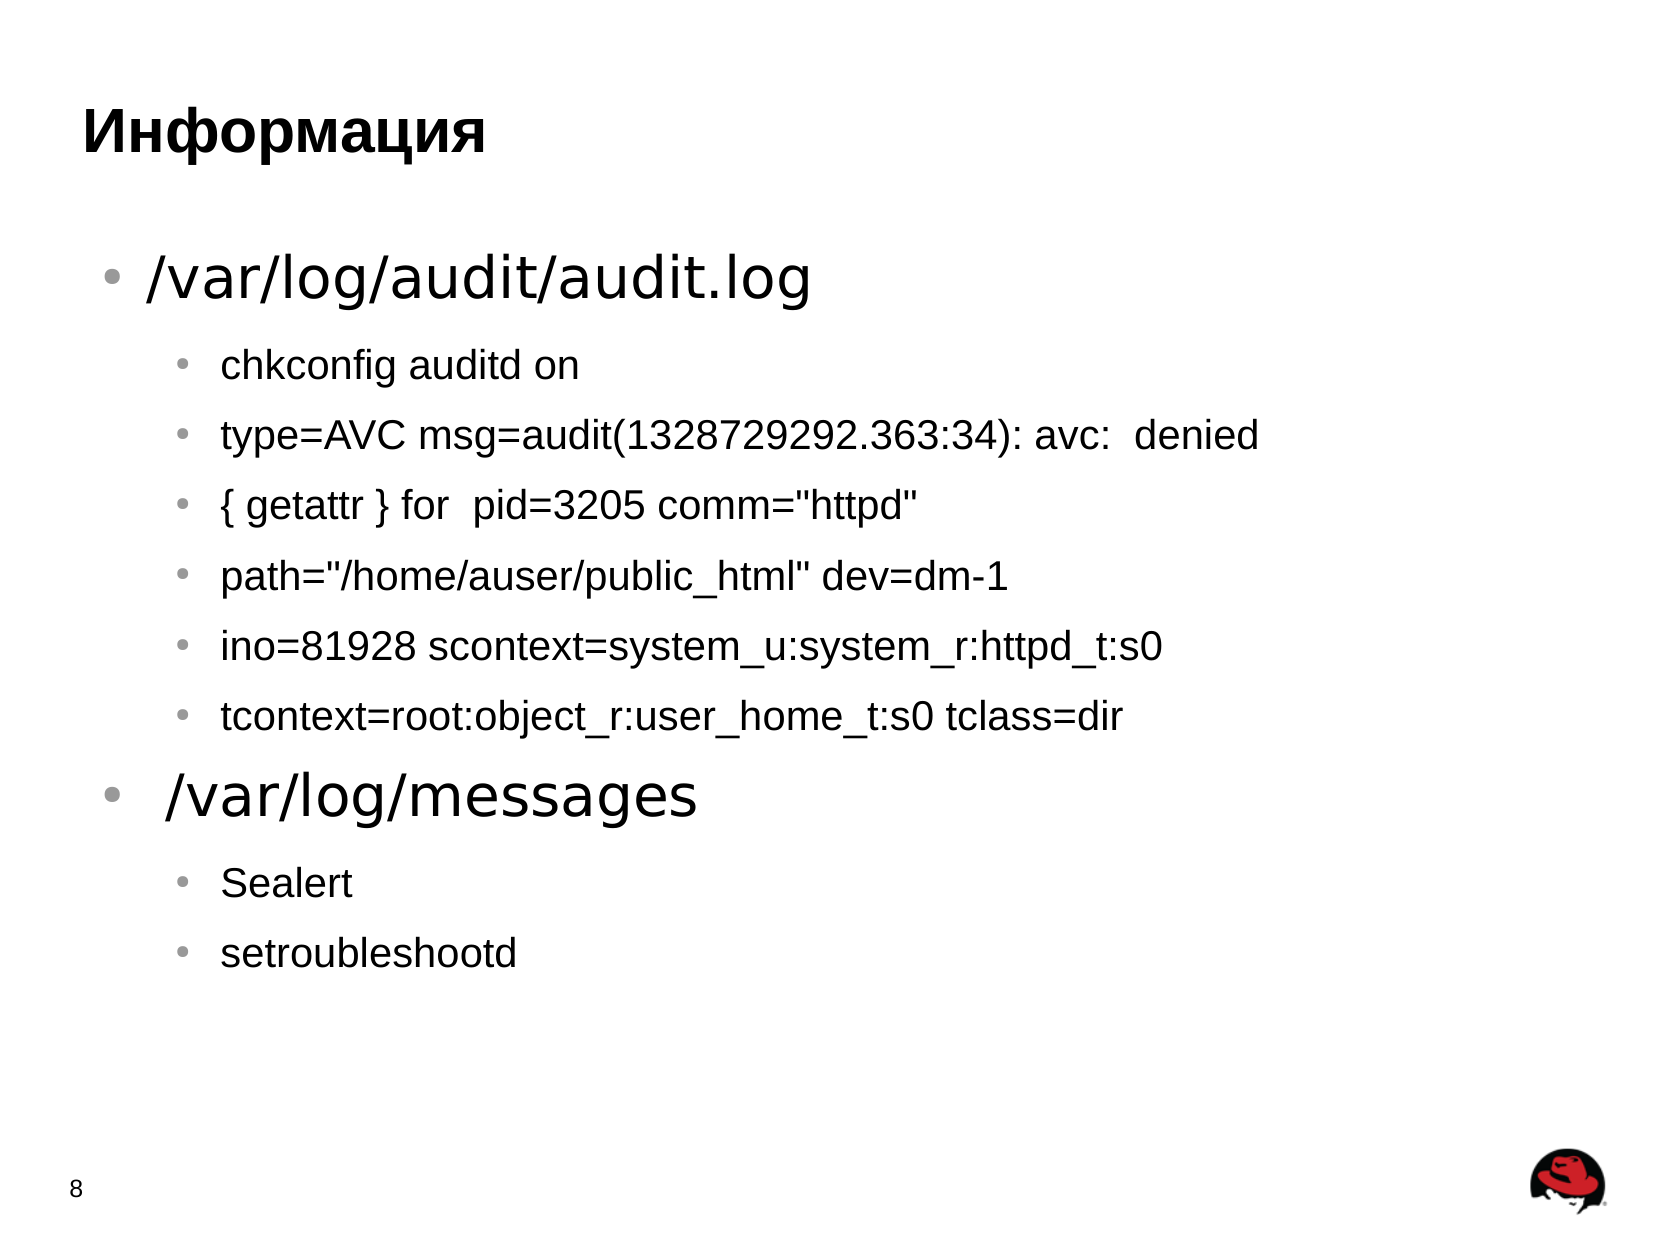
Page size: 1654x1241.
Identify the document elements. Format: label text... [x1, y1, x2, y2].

picture [1529, 1146, 1613, 1224]
list /var/log/audit/audit.log chkconfig auditd on type=AVC msg=audit(1328729292.363:34): avc: denied { getattr } for pid=3205 comm="httpd" path="/home/auser/public_html" dev=dm-1 ino=81928 scontext=system_u:system_r:httpd_t:s0 tcontext=root:object_r:user_home_t:s0 tclass=dir /var/log/messages Sealert setroubleshootd [86, 244, 1576, 1039]
title Информация [82, 37, 1571, 226]
